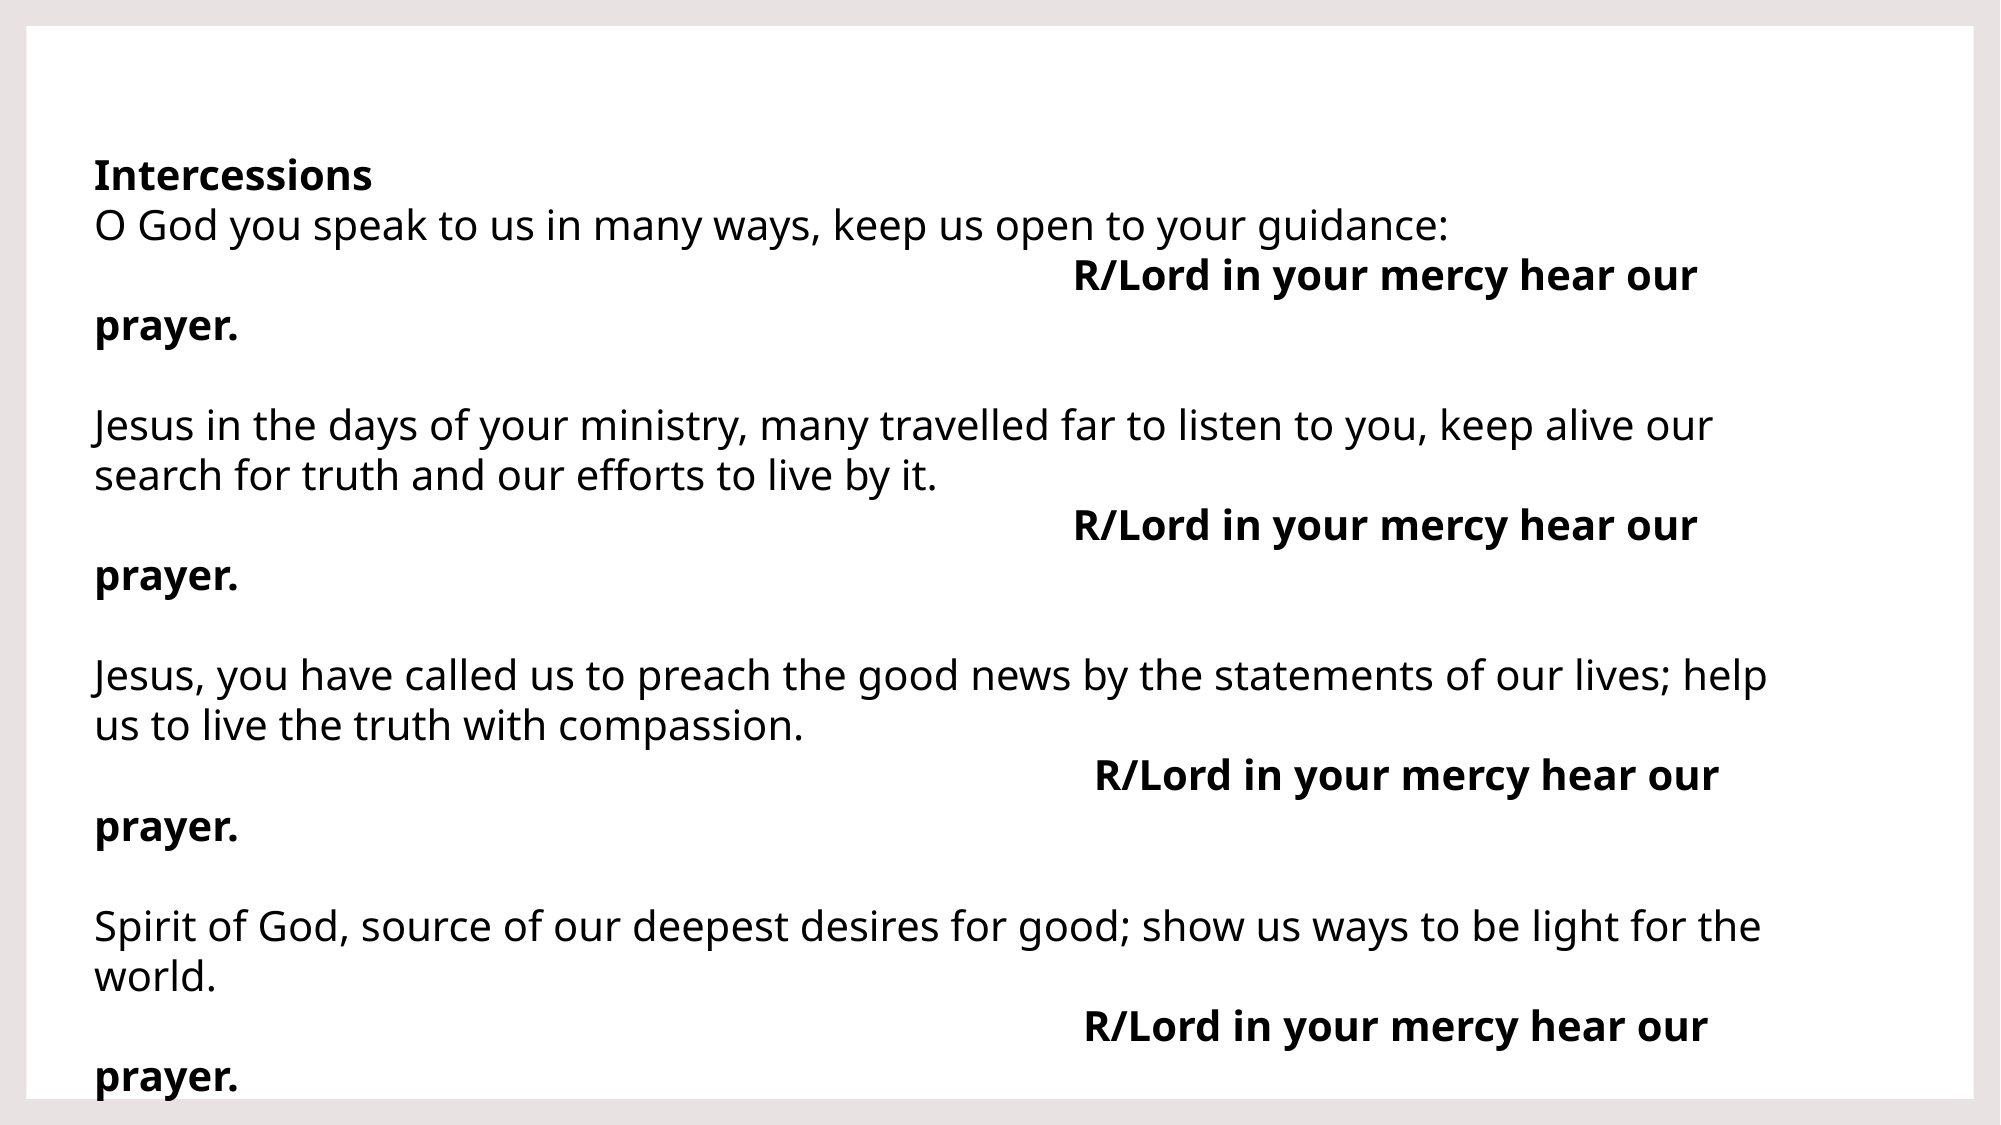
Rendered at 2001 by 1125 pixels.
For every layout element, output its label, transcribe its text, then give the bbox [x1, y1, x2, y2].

text_box Intercessions O God you speak to us in many ways, keep us open to your guidance: R/Lord in your mercy hear our prayer. Jesus in the days of your ministry, many travelled far to listen to you, keep alive our search for truth and our efforts to live by it. R/Lord in your mercy hear our prayer. Jesus, you have called us to preach the good news by the statements of our lives; help us to live the truth with compassion. R/Lord in your mercy hear our prayer. Spirit of God, source of our deepest desires for good; show us ways to be light for the world. R/Lord in your mercy hear our prayer. Our Father or Hail Mary [79, 141, 1816, 972]
